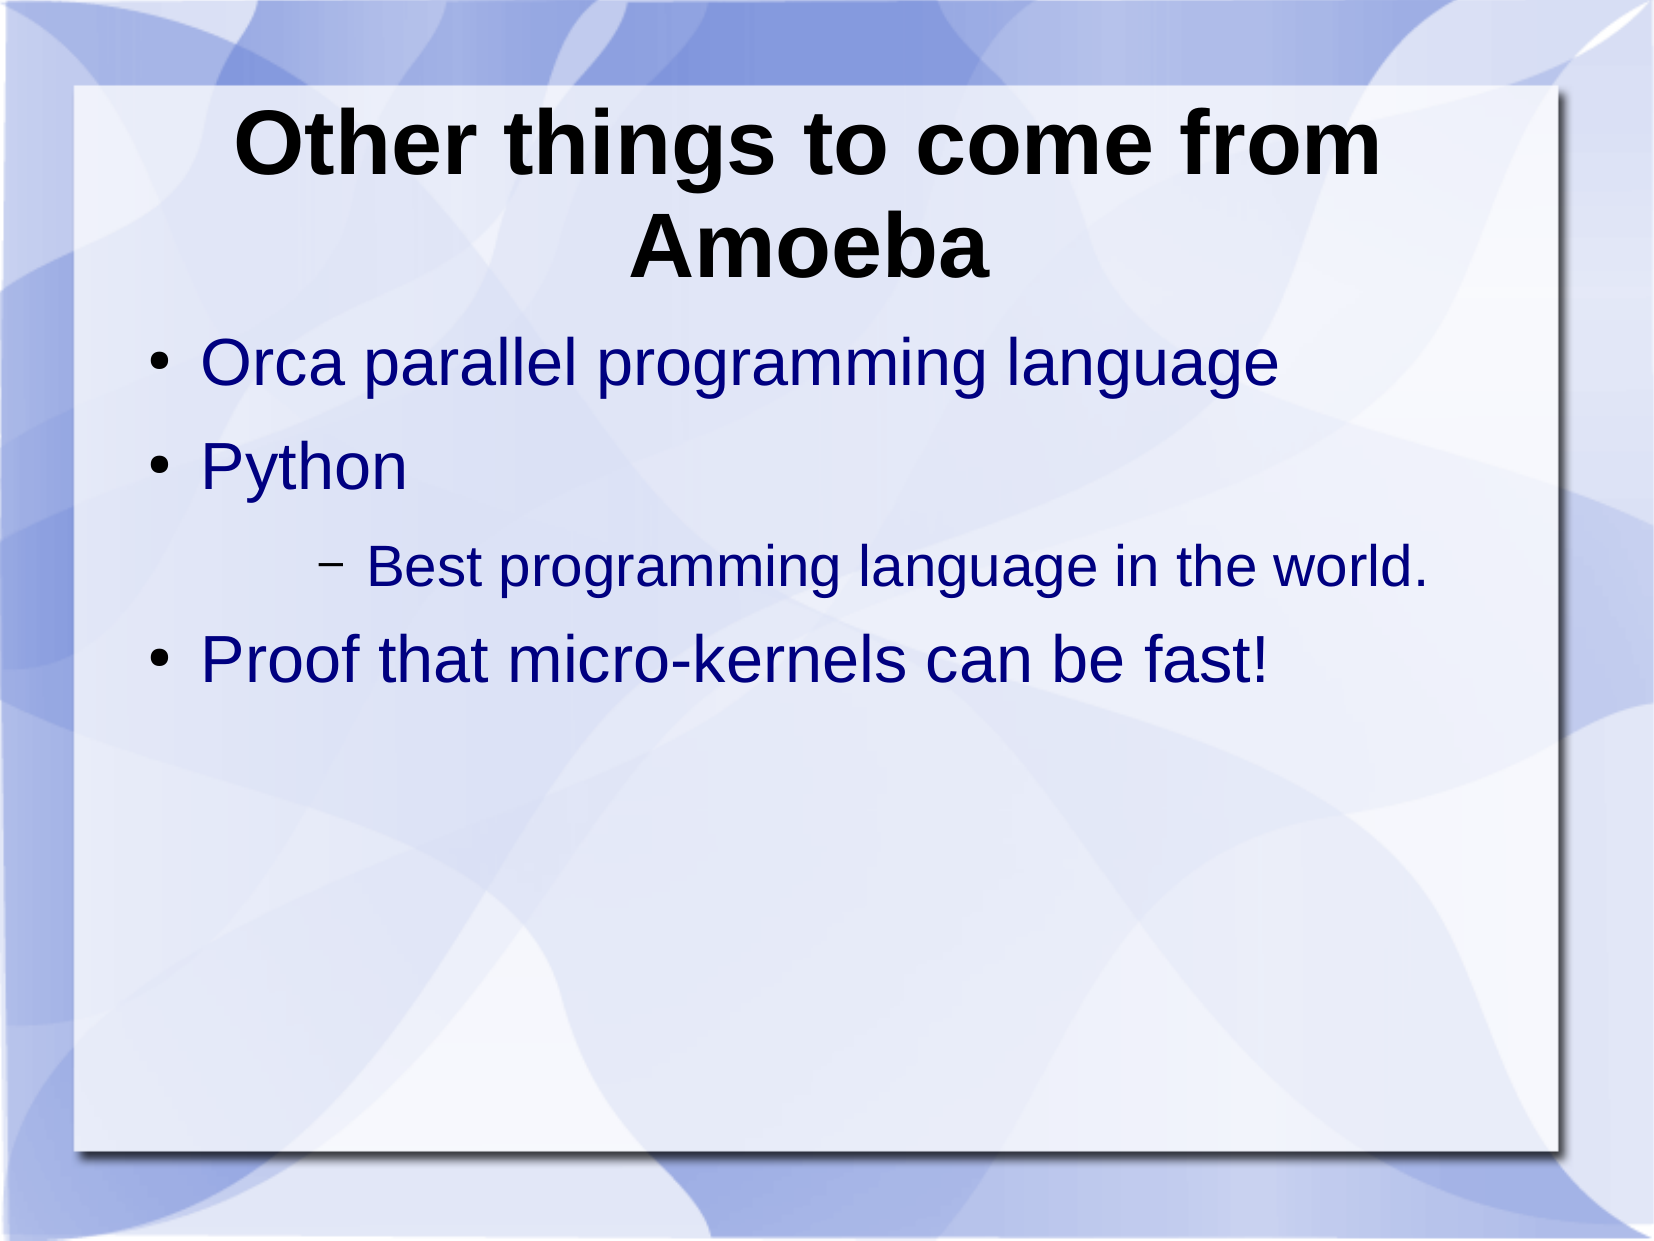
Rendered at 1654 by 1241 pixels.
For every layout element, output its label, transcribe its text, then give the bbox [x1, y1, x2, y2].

picture [0, 0, 1654, 1241]
list Orca parallel programming language Python Best programming language in the world. Proof that micro-kernels can be fast! [129, 324, 1489, 1217]
title Other things to come from Amoeba [82, 91, 1536, 297]
